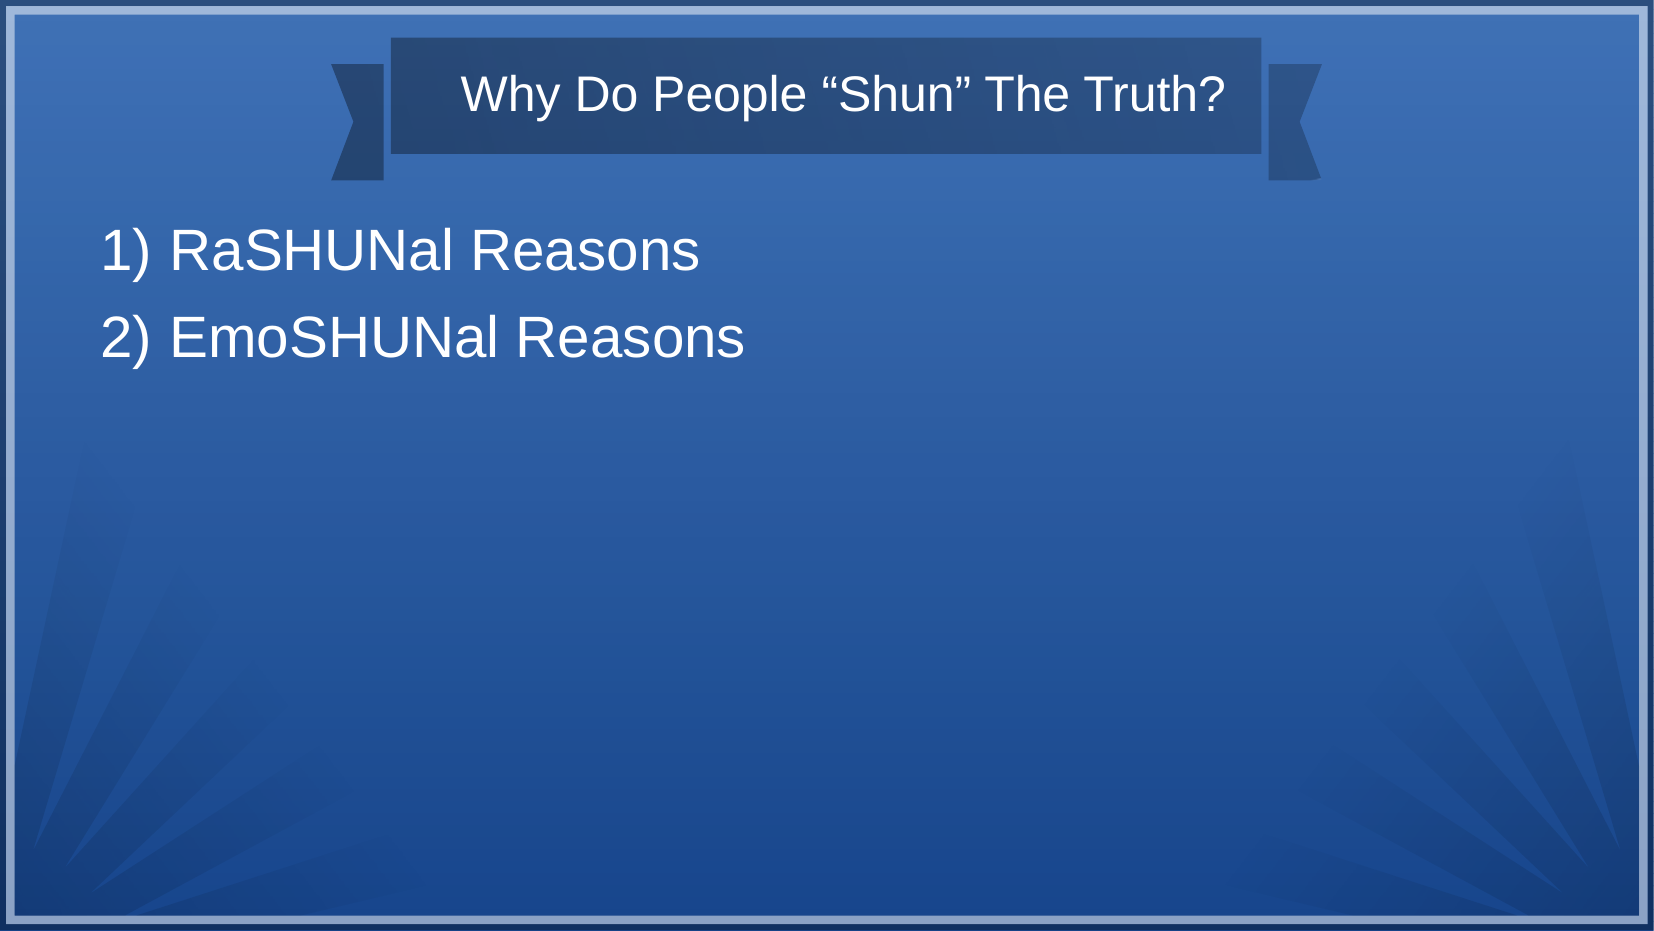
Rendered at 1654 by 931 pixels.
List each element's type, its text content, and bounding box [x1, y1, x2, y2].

title Why Do People “Shun” The Truth? [389, 35, 1264, 154]
list RaSHUNal Reasons EmoSHUNal Reasons [82, 217, 1571, 758]
